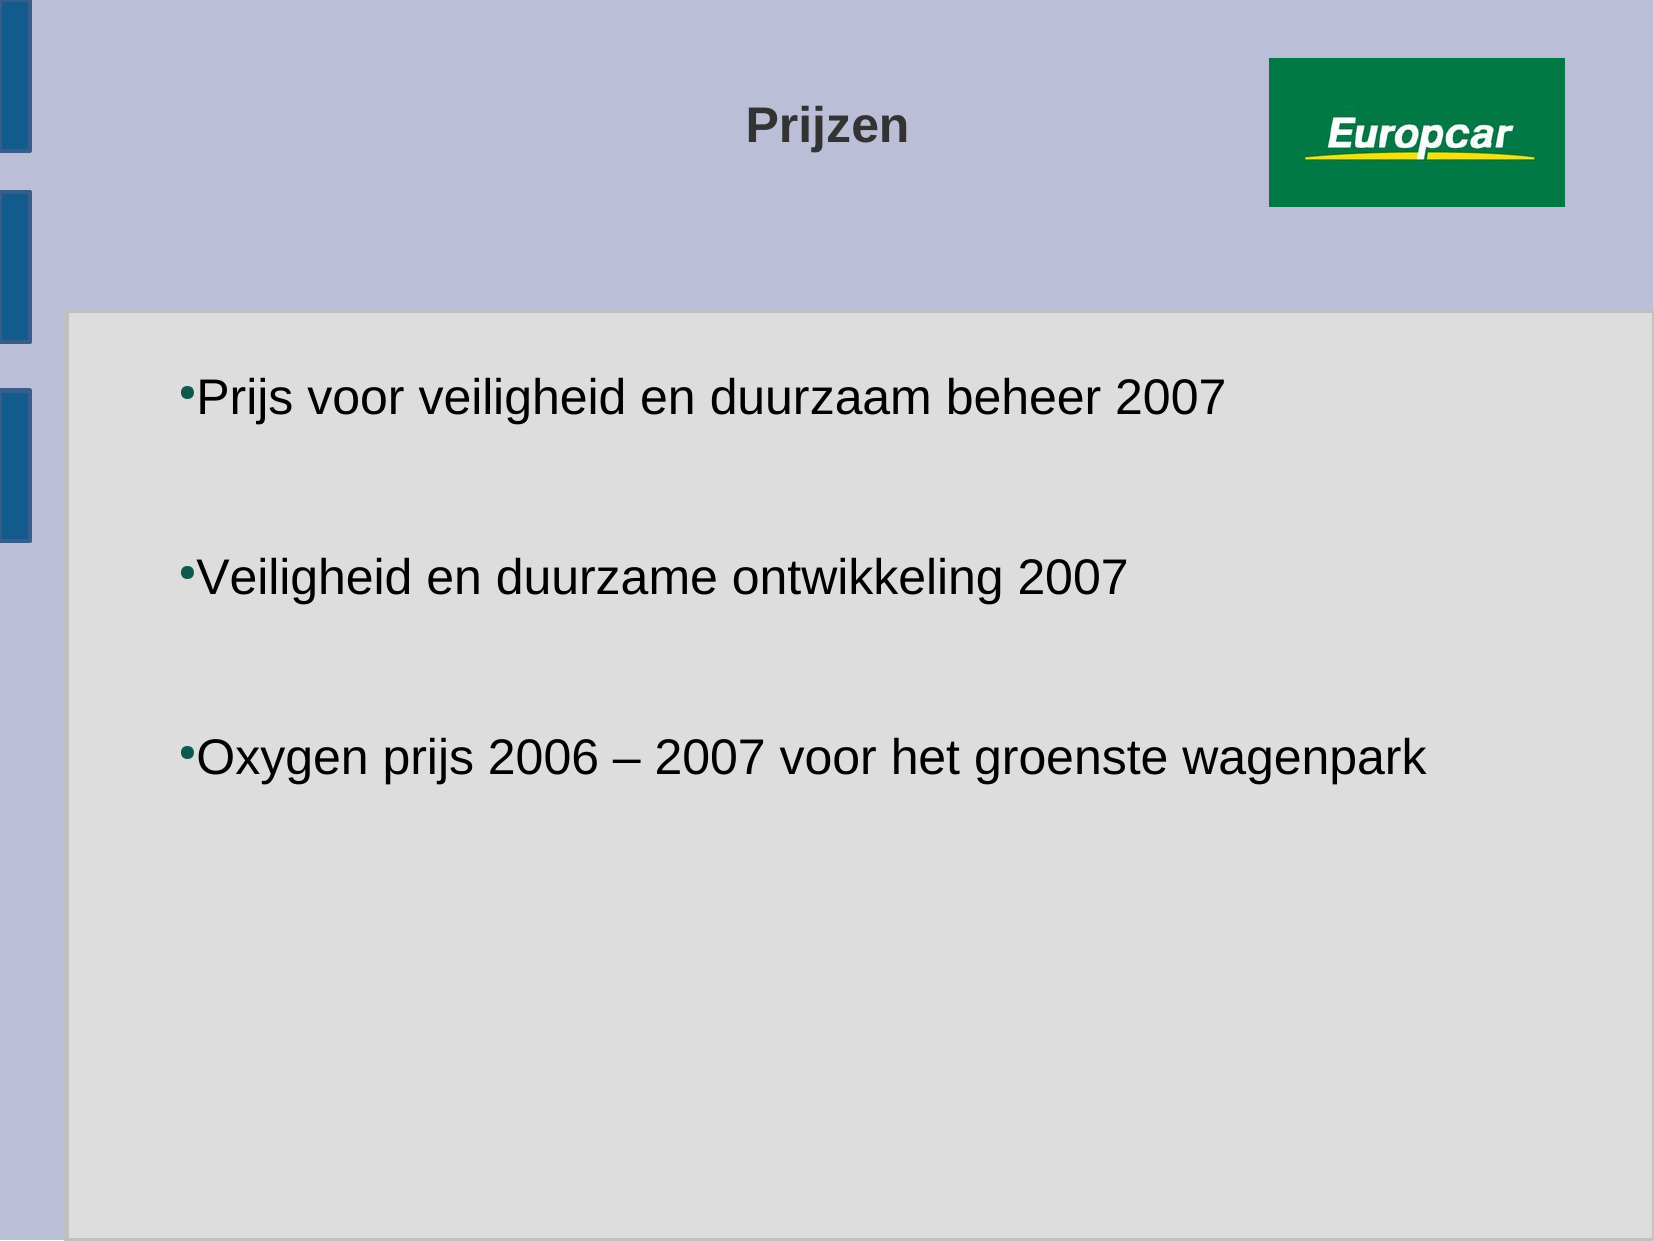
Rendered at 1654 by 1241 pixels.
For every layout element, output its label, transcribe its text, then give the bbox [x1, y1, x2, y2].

picture [1269, 58, 1565, 207]
list Prijs voor veiligheid en duurzaam beheer 2007 Veiligheid en duurzame ontwikkeling 2007 Oxygen prijs 2006 – 2007 voor het groenste wagenpark [178, 364, 1570, 1147]
title Prijzen [121, 92, 1534, 153]
